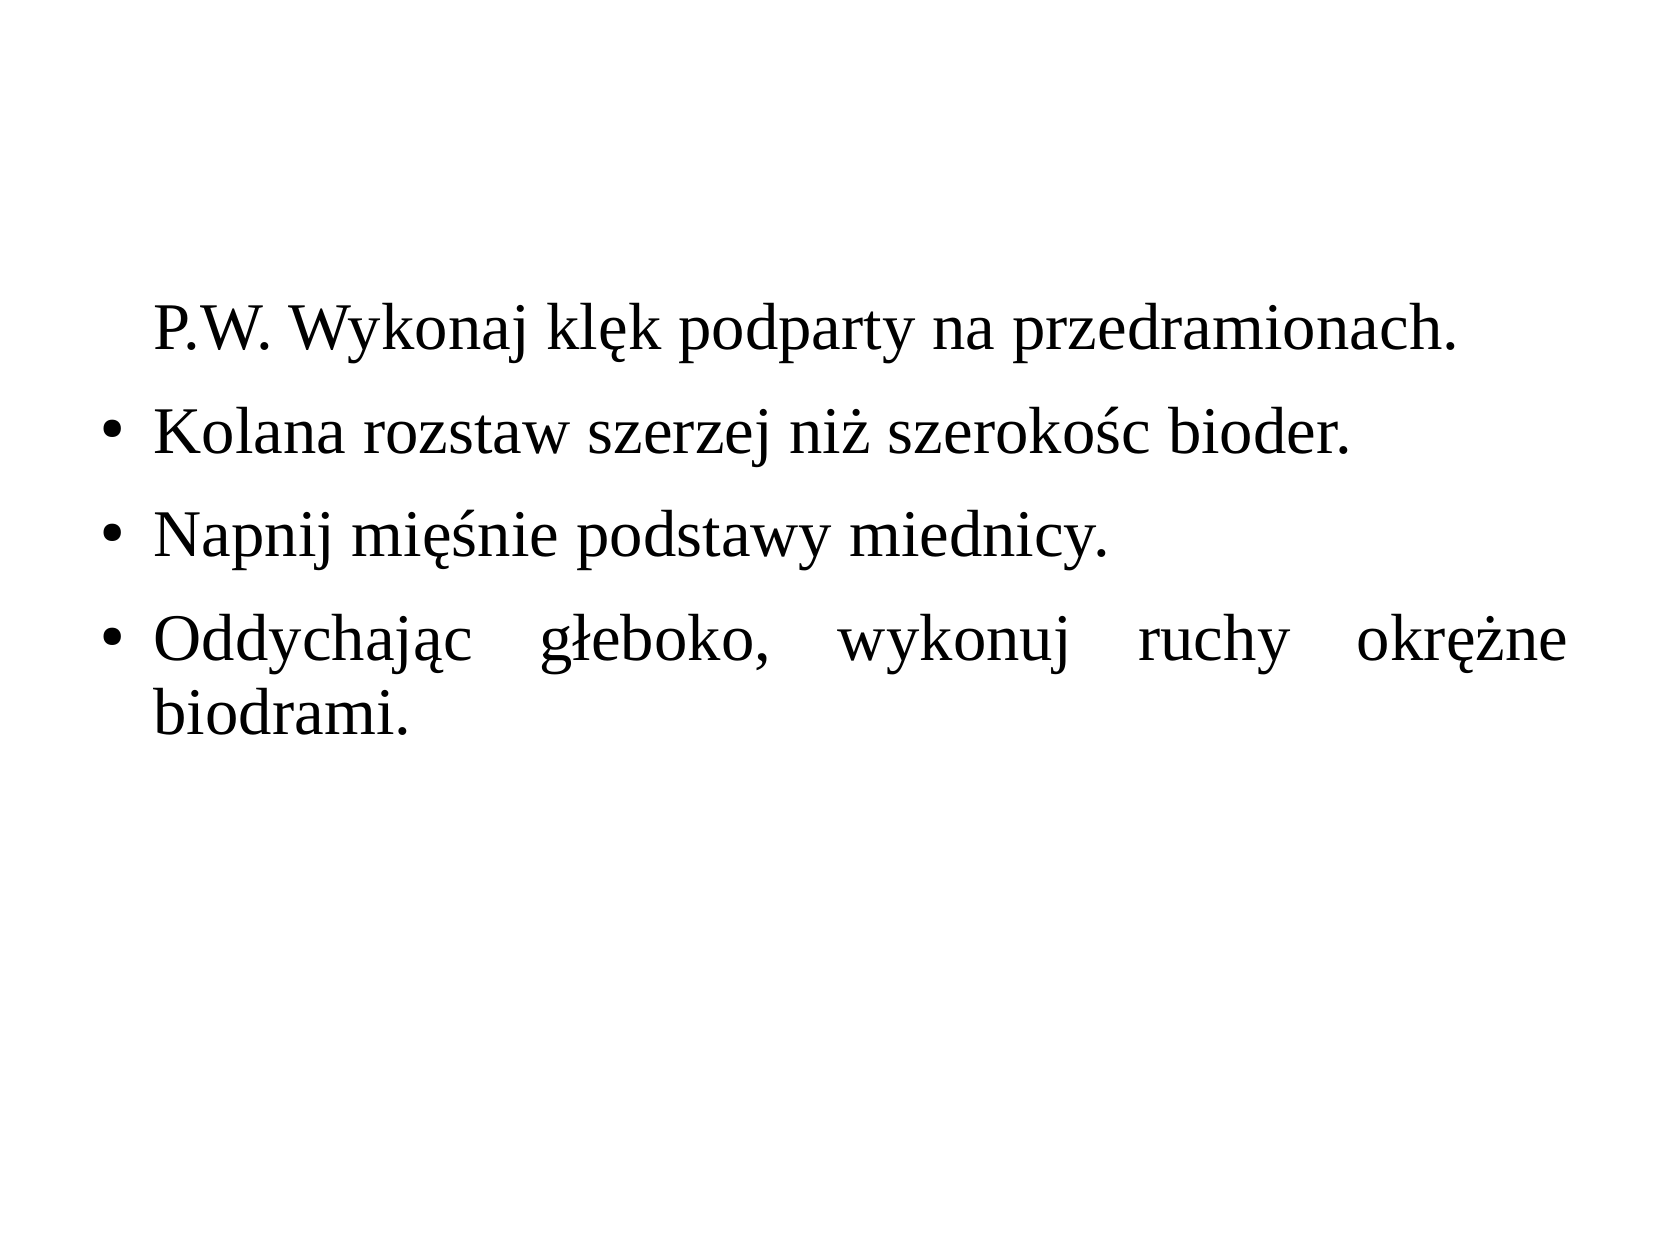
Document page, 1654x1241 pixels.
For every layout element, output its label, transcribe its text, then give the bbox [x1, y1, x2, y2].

list P.W. Wykonaj klęk podparty na przedramionach. Kolana rozstaw szerzej niż szerokośc bioder. Napnij mięśnie podstawy miednicy. Oddychając głeboko, wykonuj ruchy okrężne biodrami. [82, 290, 1571, 1109]
